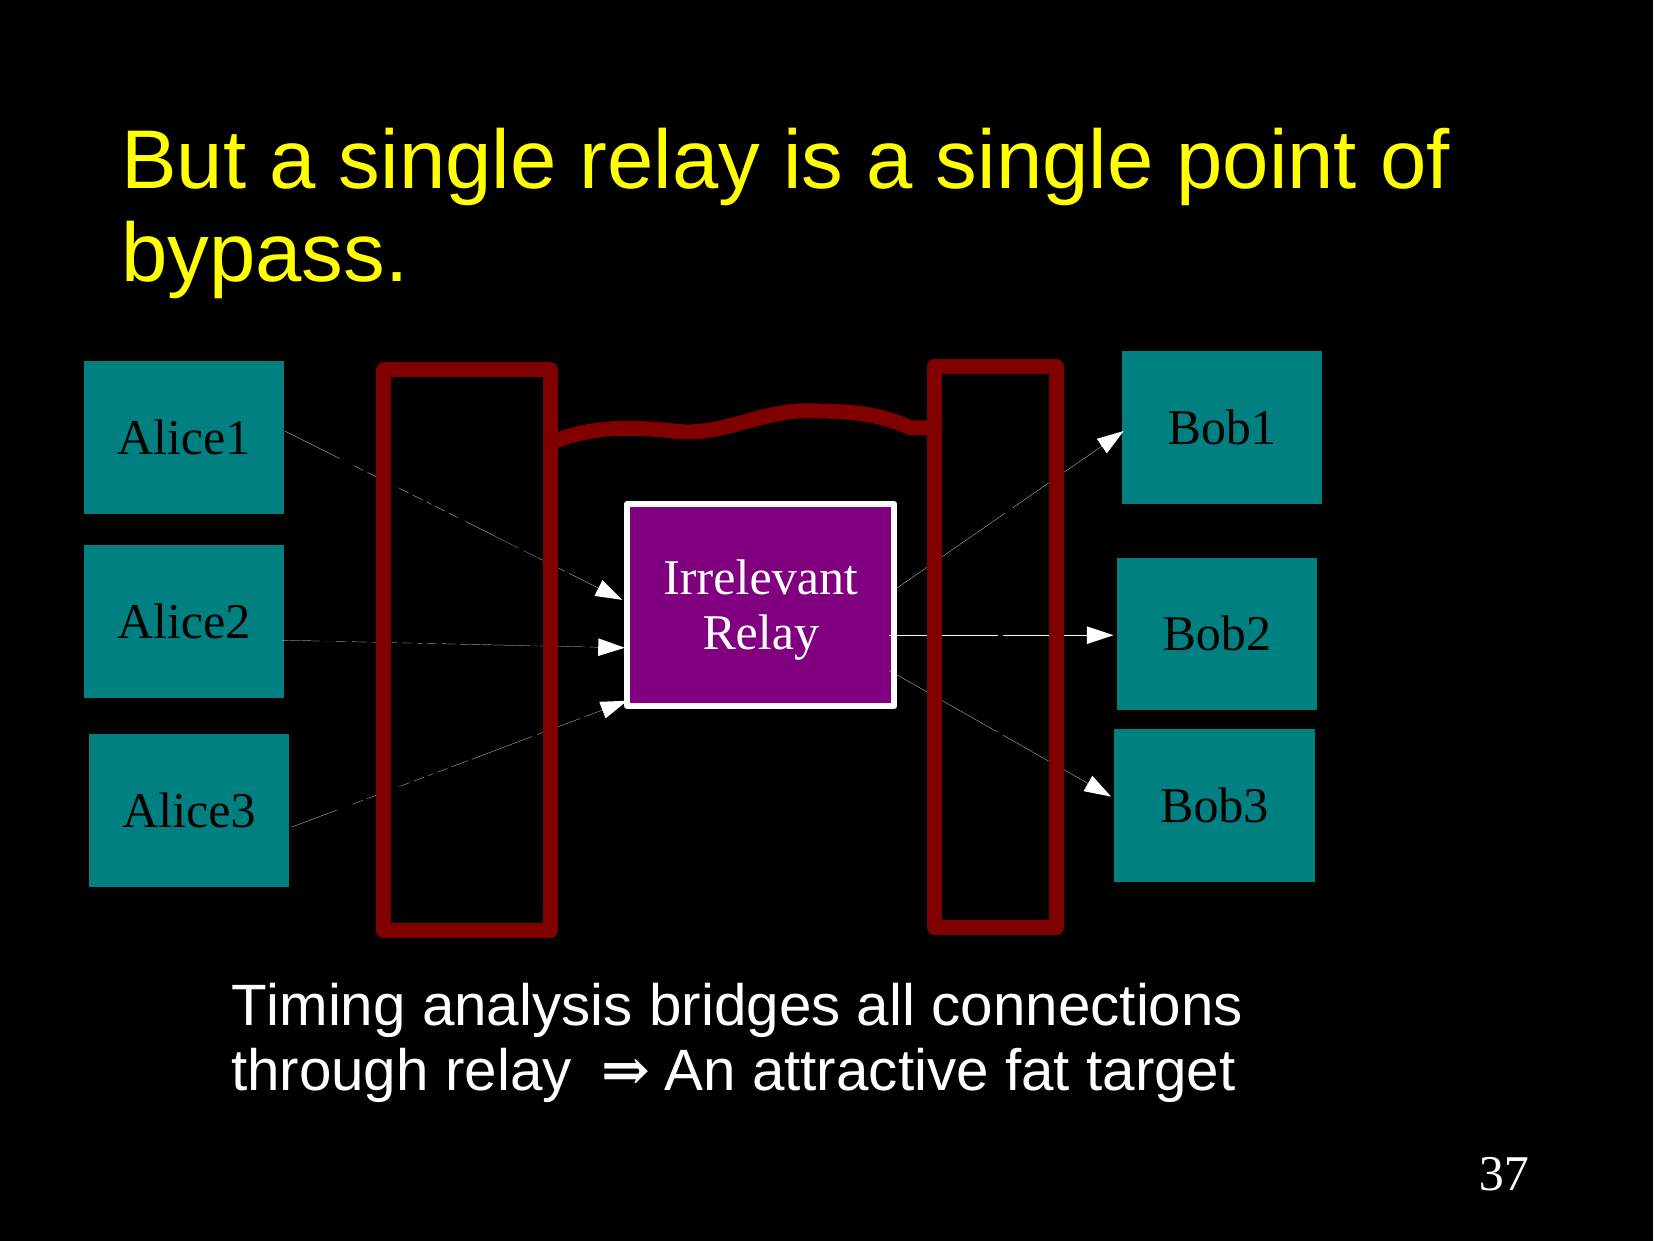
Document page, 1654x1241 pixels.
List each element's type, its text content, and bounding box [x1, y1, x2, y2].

text_box Alice1 [83, 360, 285, 515]
text_box Bob1 [1121, 350, 1323, 505]
text_box Irrelevant Relay [627, 504, 895, 706]
text_box Alice2 [83, 544, 285, 699]
text_box Bob3 [1113, 728, 1316, 883]
text_box Bob2 [1116, 557, 1318, 711]
title But a single relay is a single point of bypass. [121, 102, 1534, 311]
text_box Timing analysis bridges all connections through relay ⇒ An attractive fat target [230, 972, 1297, 1114]
text_box Alice3 [88, 733, 290, 888]
